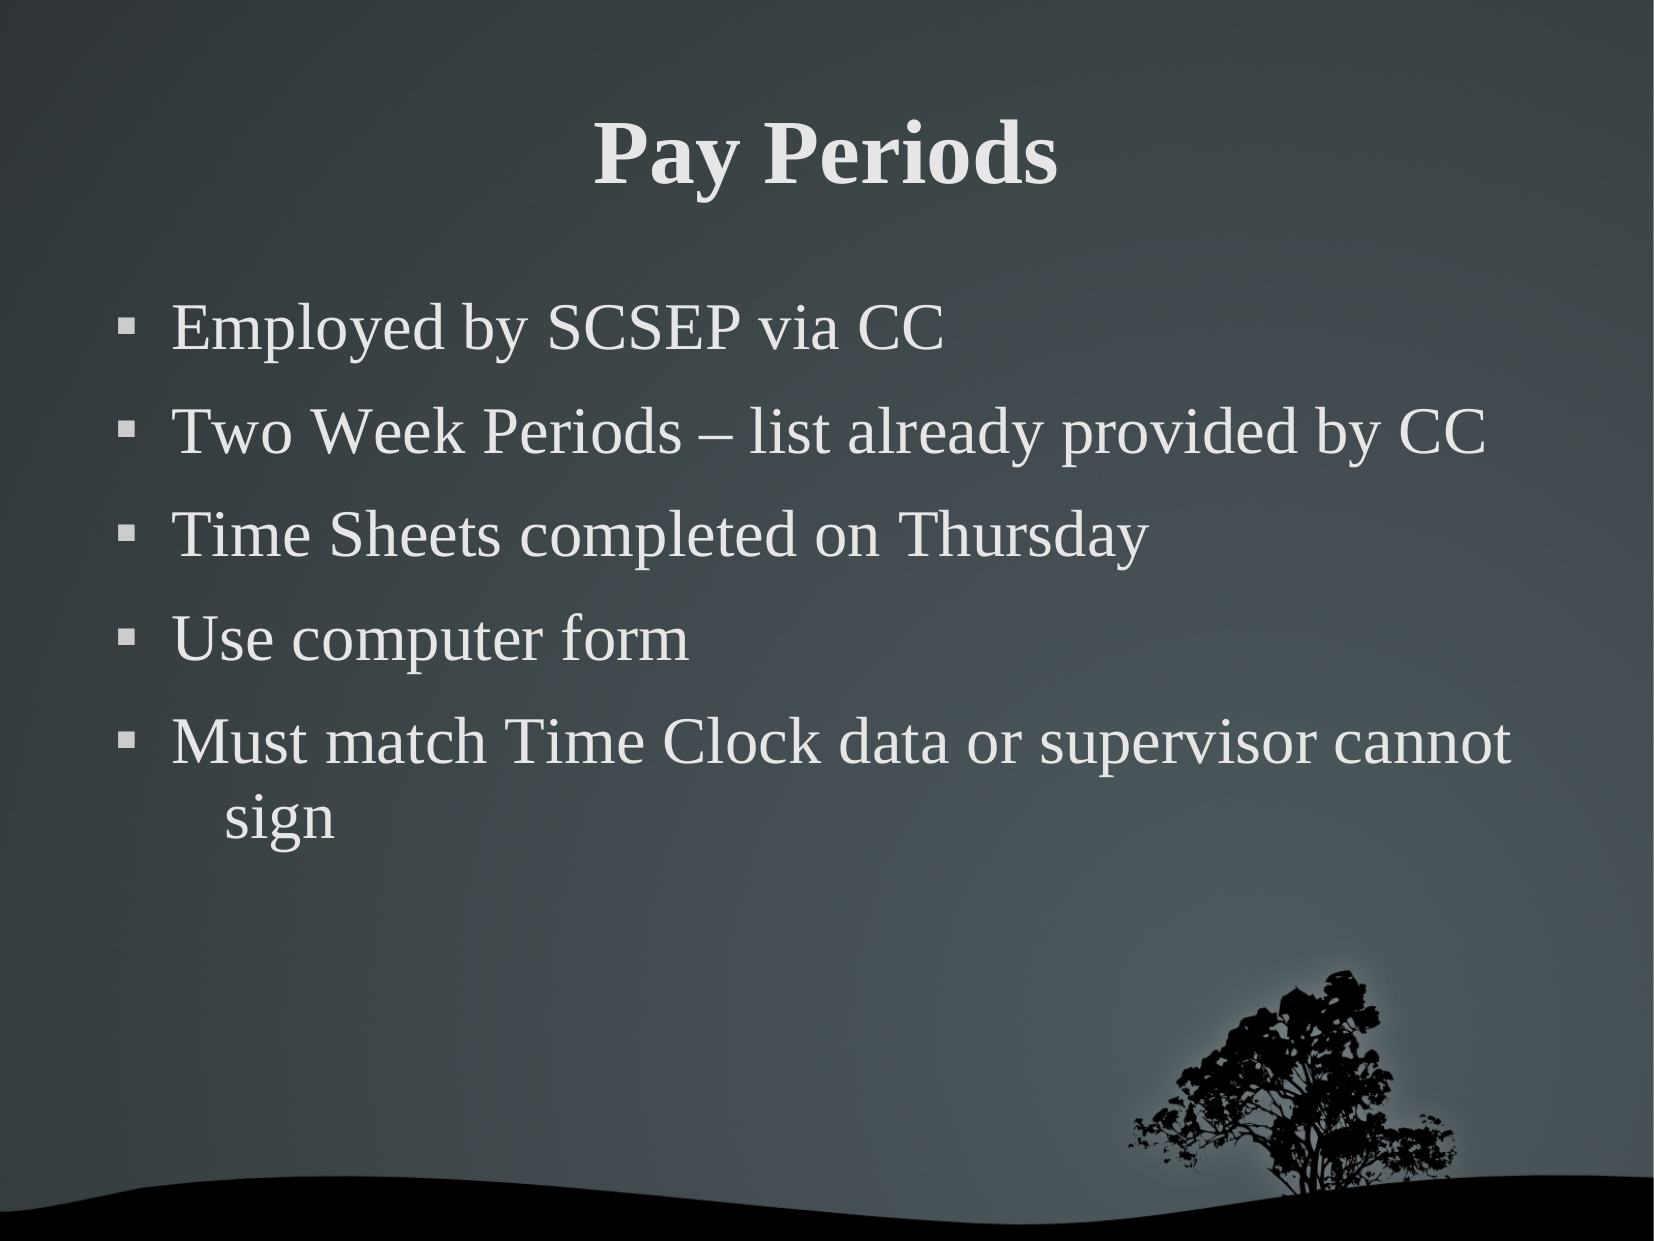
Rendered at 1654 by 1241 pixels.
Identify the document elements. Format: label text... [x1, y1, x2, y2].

list Employed by SCSEP via CC Two Week Periods – list already provided by CC Time Sheets completed on Thursday Use computer form Must match Time Clock data or supervisor cannot sign [82, 290, 1571, 1109]
title Pay Periods [82, 49, 1571, 257]
picture [0, 0, 1654, 1241]
